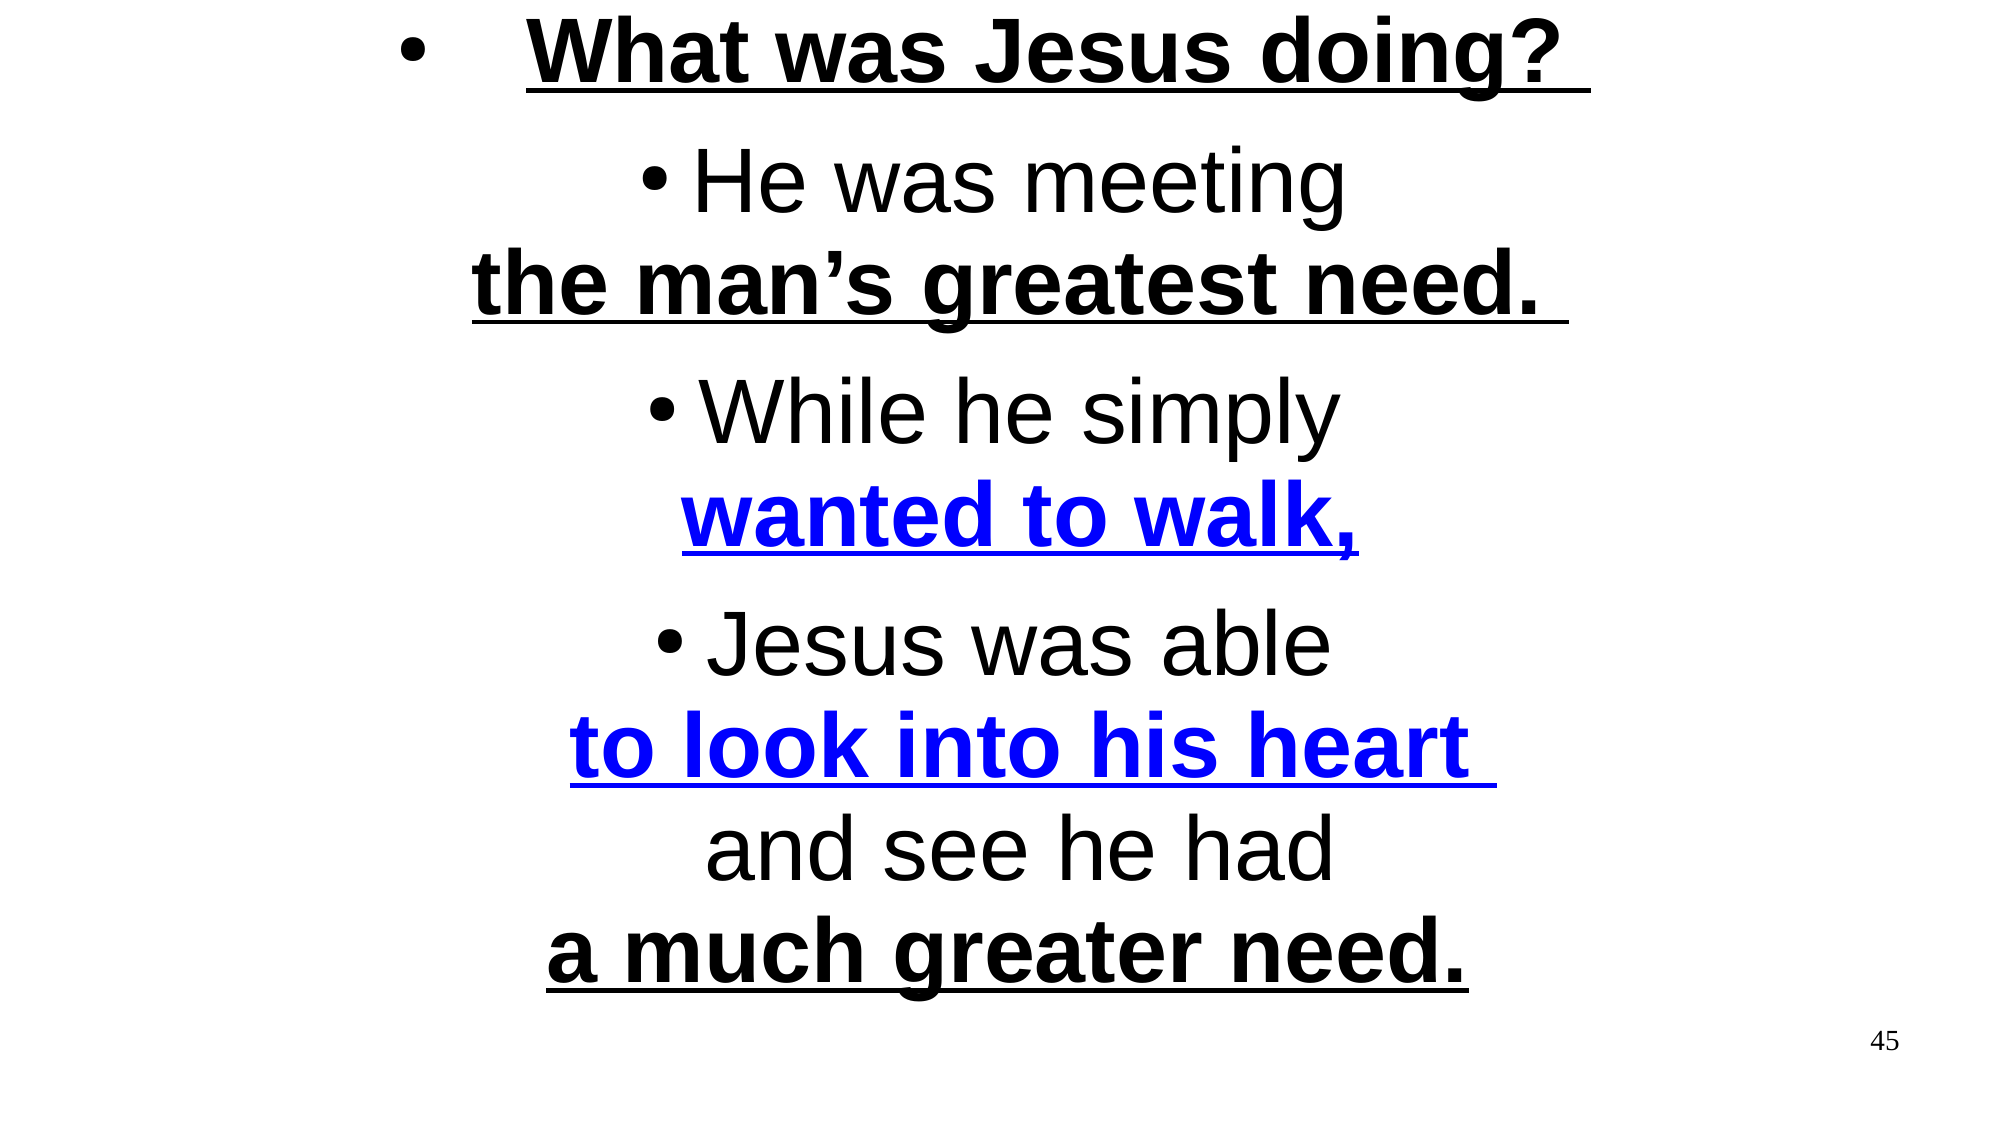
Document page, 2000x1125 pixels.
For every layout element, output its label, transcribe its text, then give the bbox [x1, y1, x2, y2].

list What was Jesus doing? He was meeting the man’s greatest need. While he simply wanted to walk, Jesus was able to look into his heart and see he had a much greater need. [0, 0, 1996, 1123]
